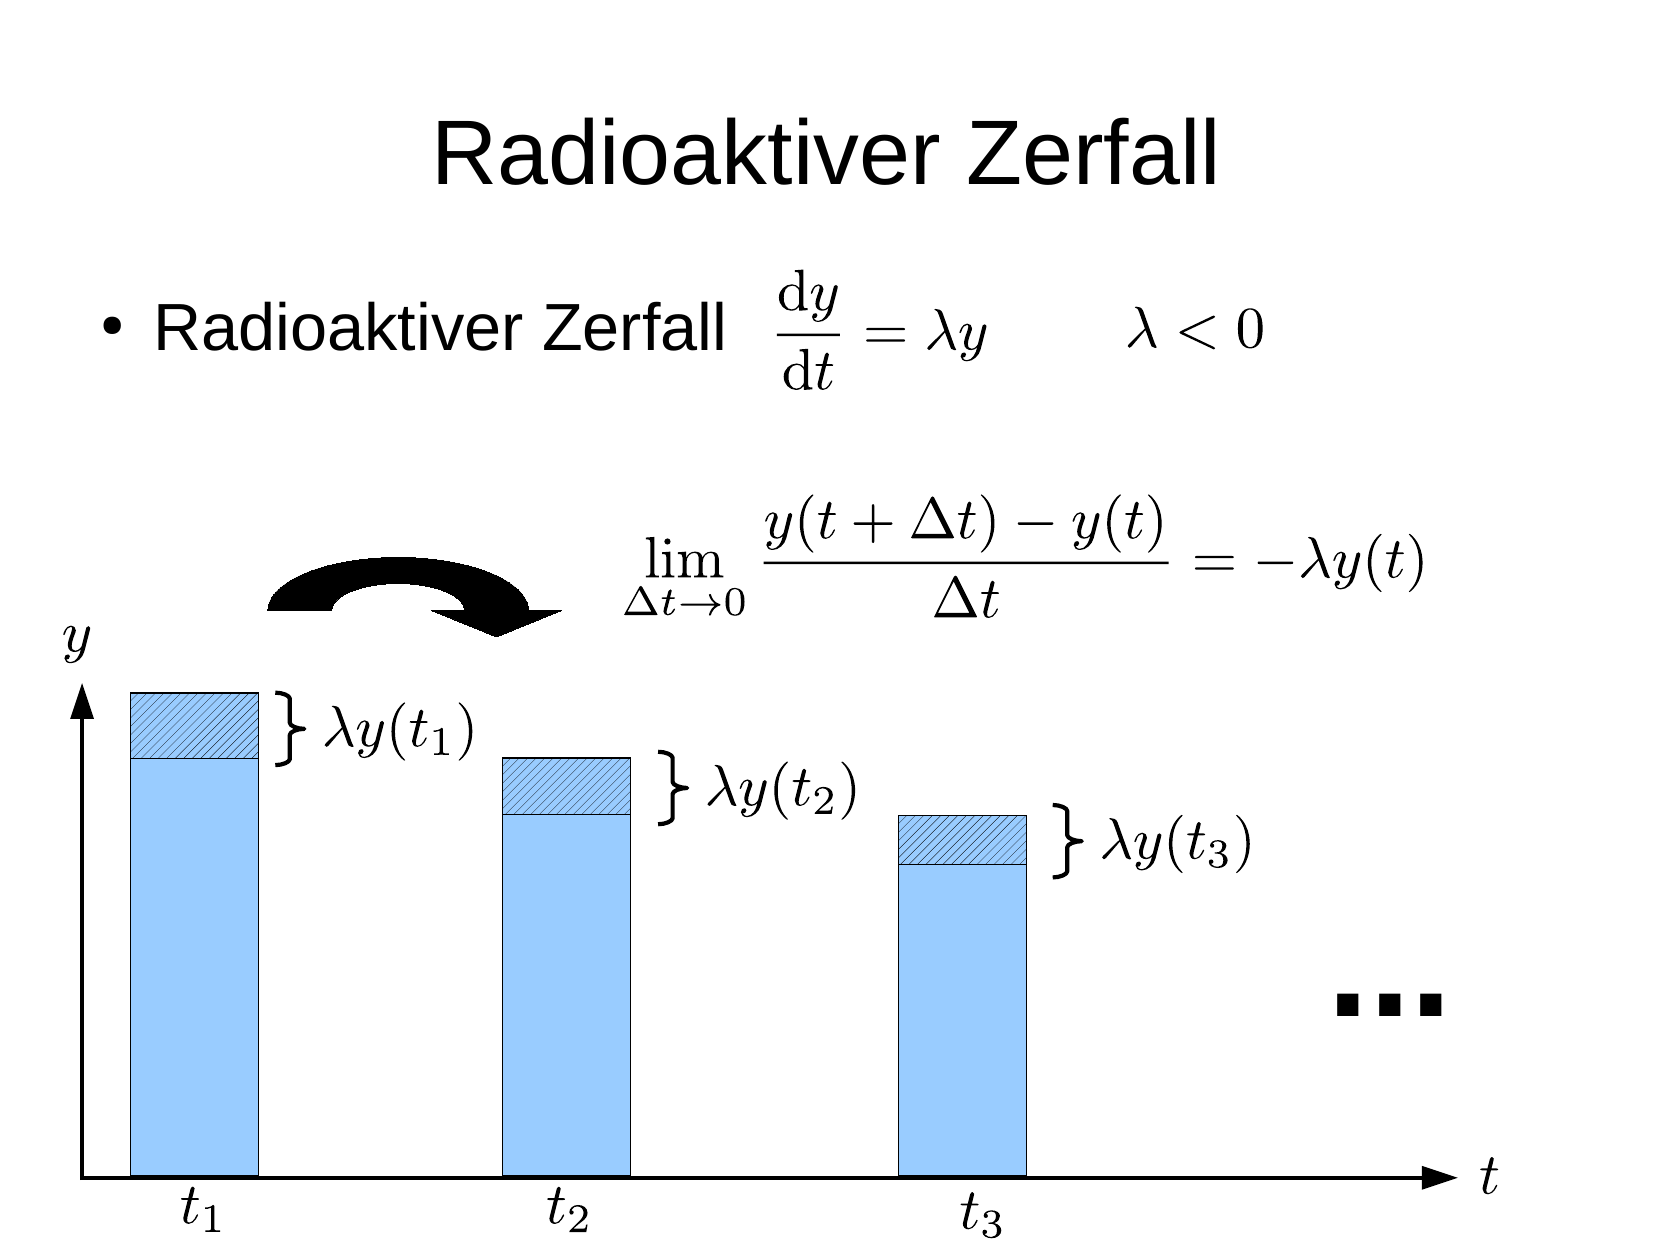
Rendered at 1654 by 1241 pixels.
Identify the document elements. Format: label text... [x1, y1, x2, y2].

text_box [545, 1186, 591, 1233]
text_box [267, 557, 562, 637]
text_box [898, 815, 1027, 1176]
text_box [621, 494, 1429, 618]
text_box [776, 269, 989, 390]
text_box [502, 757, 631, 1176]
list Radioaktiver Zerfall [82, 290, 1571, 1094]
text_box [1478, 1157, 1500, 1195]
text_box [1124, 306, 1265, 350]
text_box [959, 1192, 1004, 1239]
text_box ... [1312, 873, 1468, 1056]
text_box [130, 692, 259, 1176]
text_box [1099, 814, 1256, 874]
text_box [321, 702, 478, 761]
text_box [61, 625, 93, 664]
title Radioaktiver Zerfall [82, 56, 1571, 250]
text_box [704, 761, 861, 820]
text_box [179, 1186, 224, 1232]
